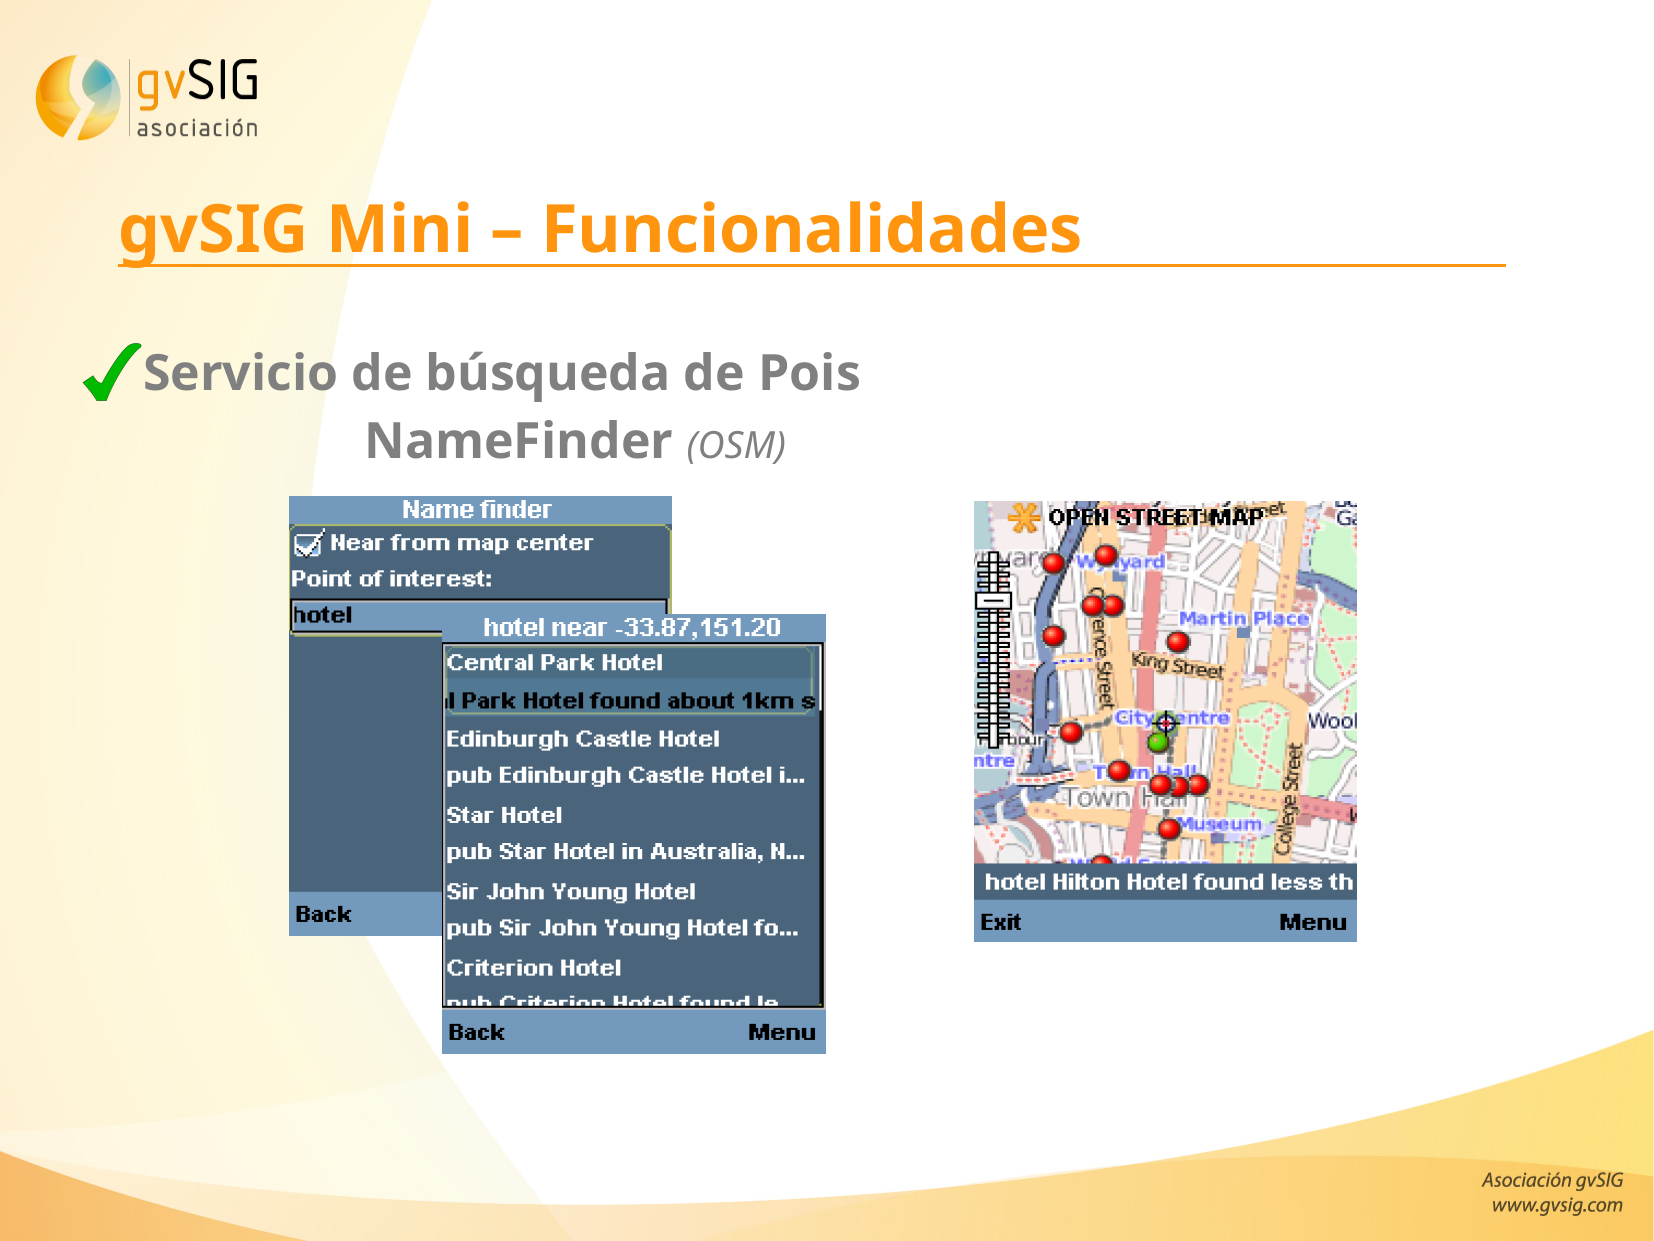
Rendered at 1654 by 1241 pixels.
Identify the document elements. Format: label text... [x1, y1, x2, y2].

title gvSIG Mini – Funcionalidades [118, 177, 1607, 276]
picture [0, 0, 1654, 1241]
text_box Servicio de búsqueda de Pois NameFinder (OSM) [143, 347, 1565, 464]
